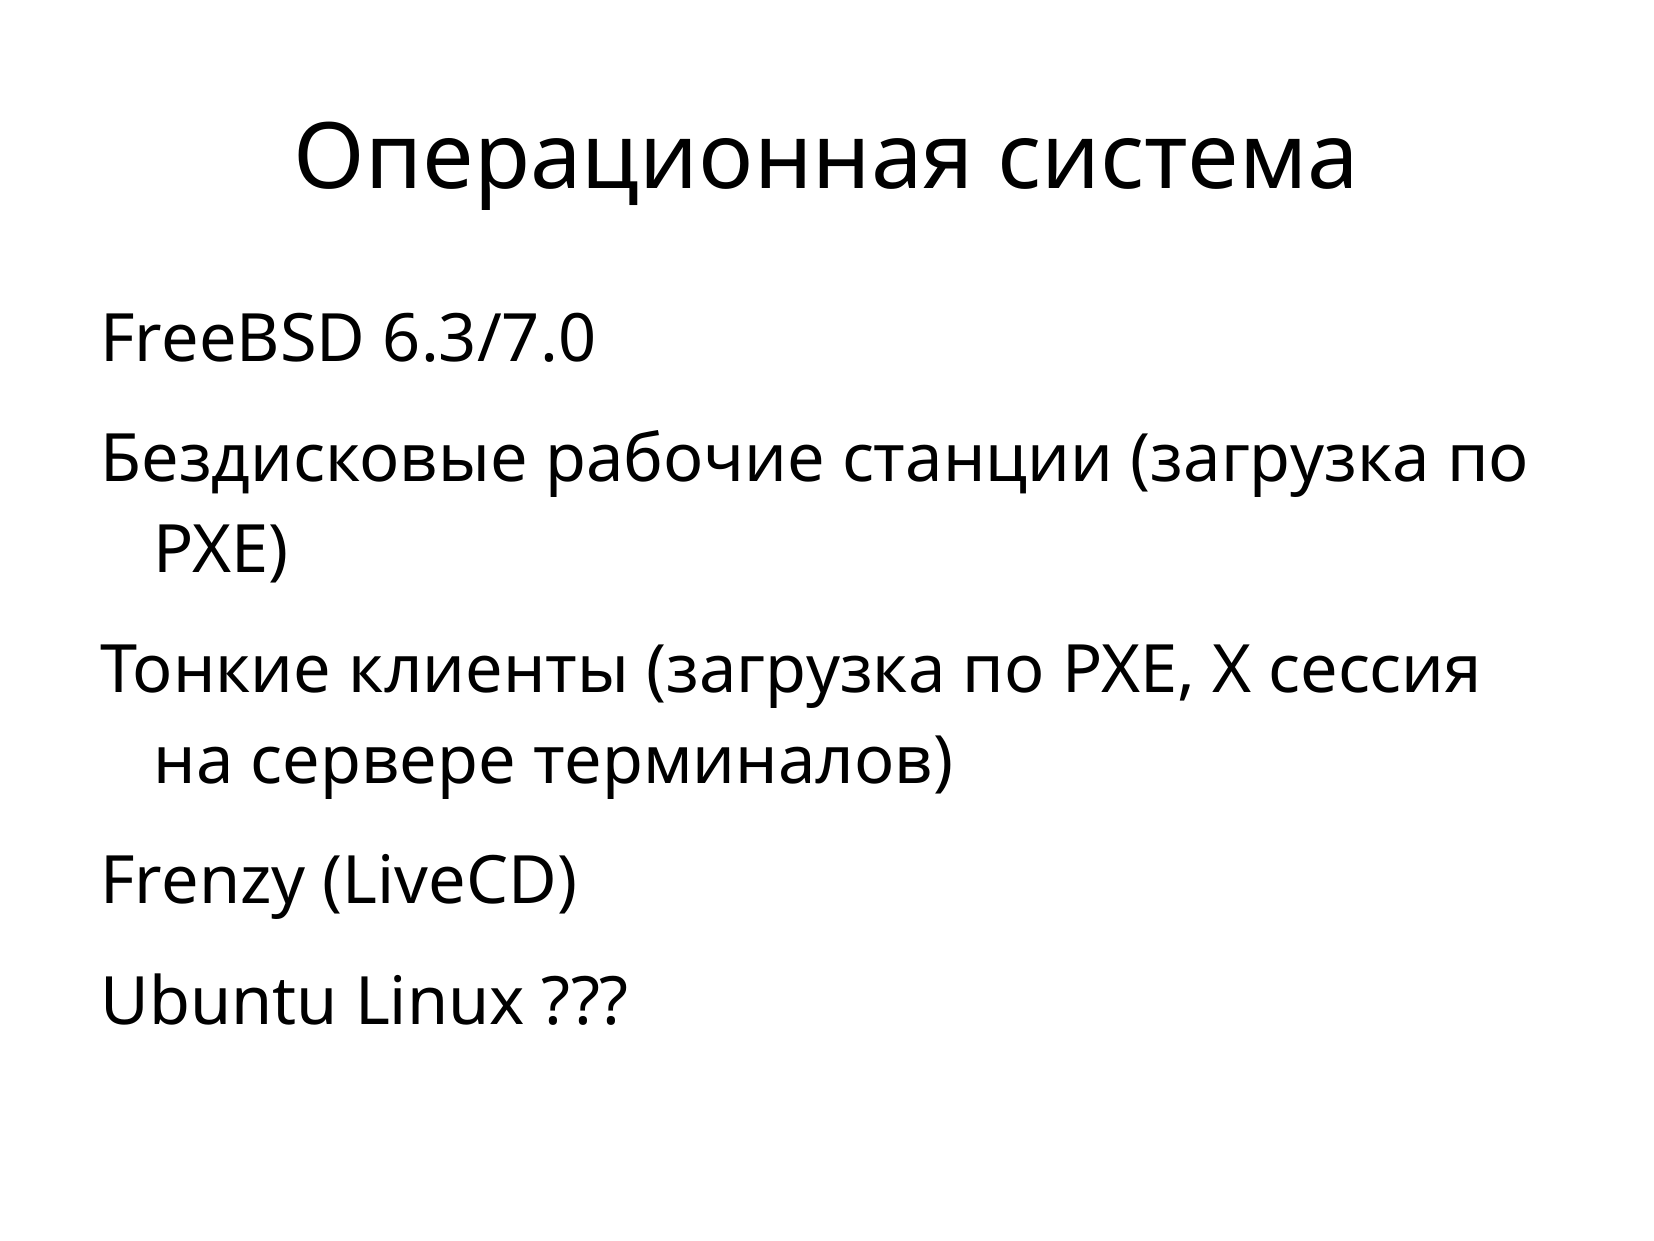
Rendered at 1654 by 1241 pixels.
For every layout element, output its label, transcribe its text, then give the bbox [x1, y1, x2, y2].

title Операционная система [82, 56, 1571, 250]
list FreeBSD 6.3/7.0 Бездисковые рабочие станции (загрузка по PXE) Тонкие клиенты (загрузка по PXE, X сессия на сервере терминалов) Frenzy (LiveCD) Ubuntu Linux ??? [82, 290, 1571, 1094]
